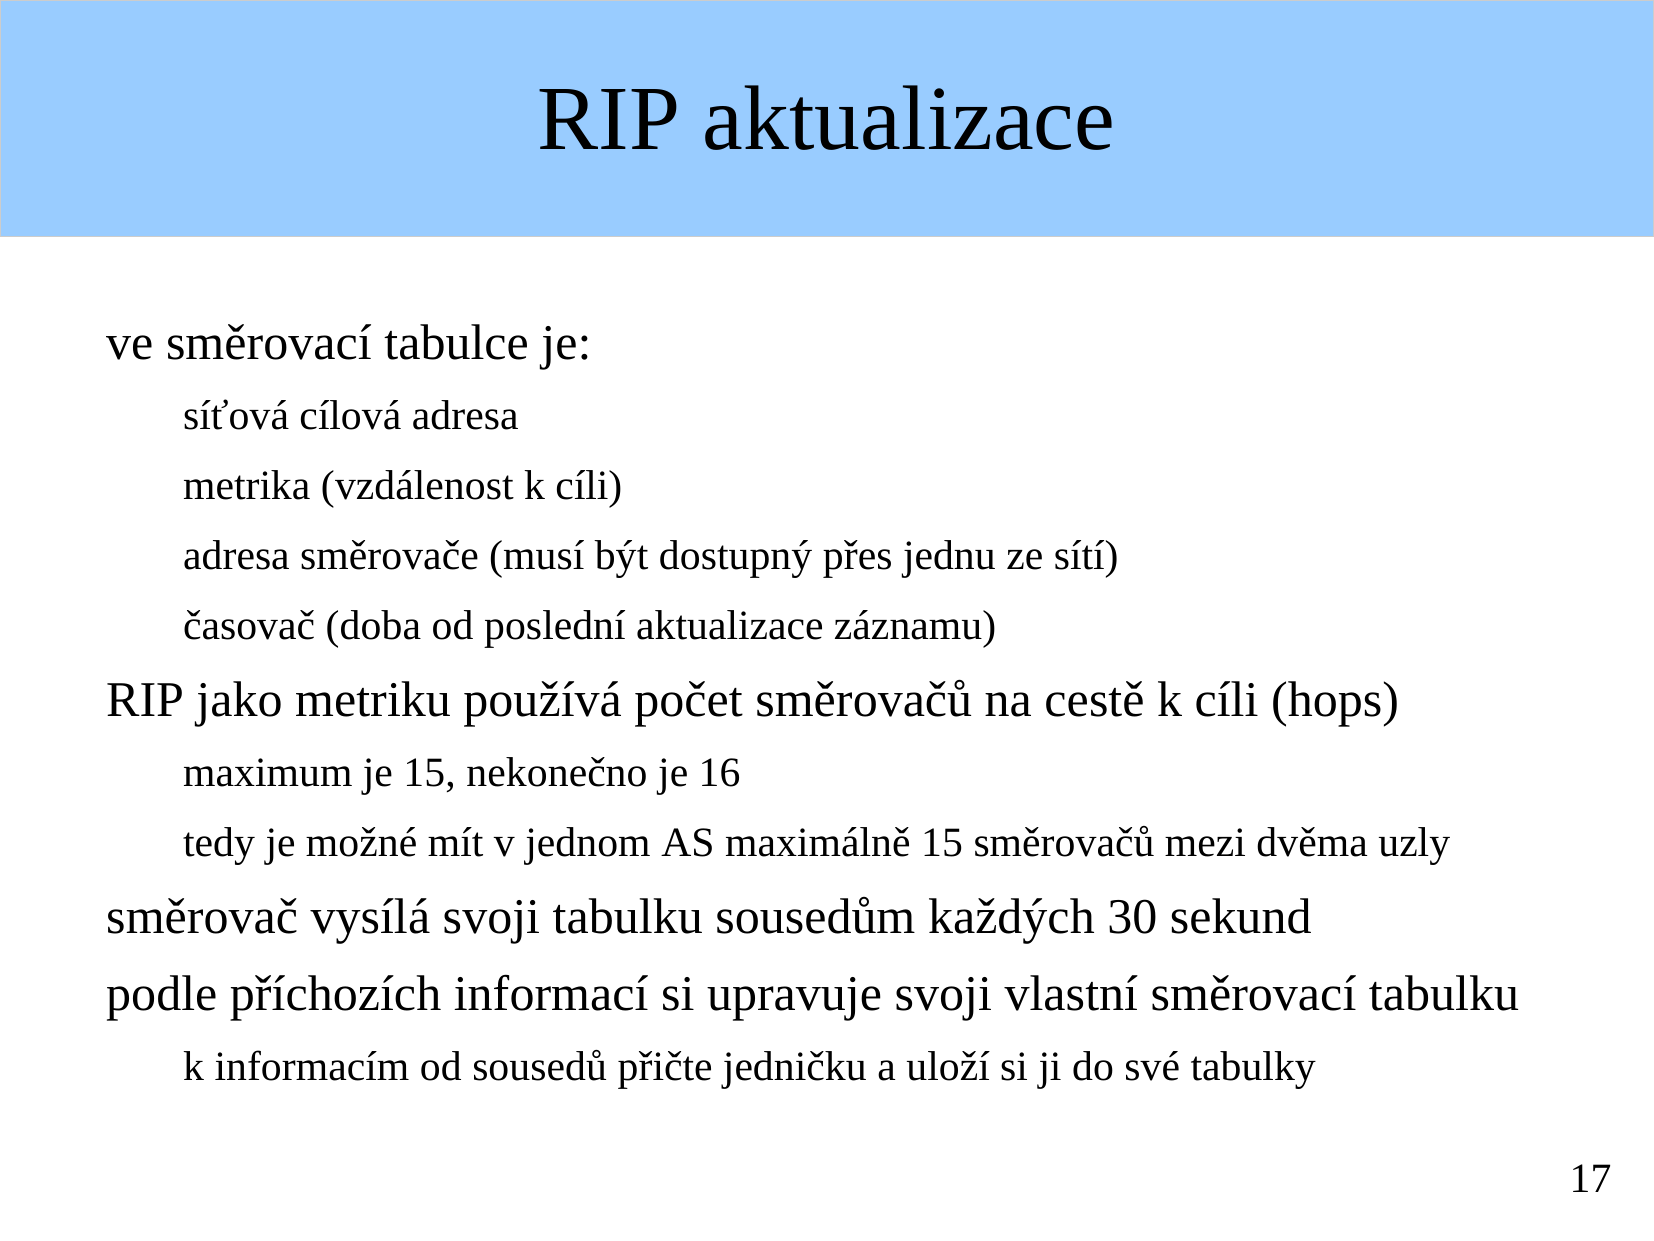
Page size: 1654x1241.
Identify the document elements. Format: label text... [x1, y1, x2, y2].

list ve směrovací tabulce je: síťová cílová adresa metrika (vzdálenost k cíli) adresa směrovače (musí být dostupný přes jednu ze sítí) časovač (doba od poslední aktualizace záznamu) RIP jako metriku používá počet směrovačů na cestě k cíli (hops) maximum je 15, nekonečno je 16 tedy je možné mít v jednom AS maximálně 15 směrovačů mezi dvěma uzly směrovač vysílá svoji tabulku sousedům každých 30 sekund podle příchozích informací si upravuje svoji vlastní směrovací tabulku k informacím od sousedů přičte jedničku a uloží si ji do své tabulky [88, 315, 1565, 1145]
title RIP aktualizace [0, 0, 1654, 237]
